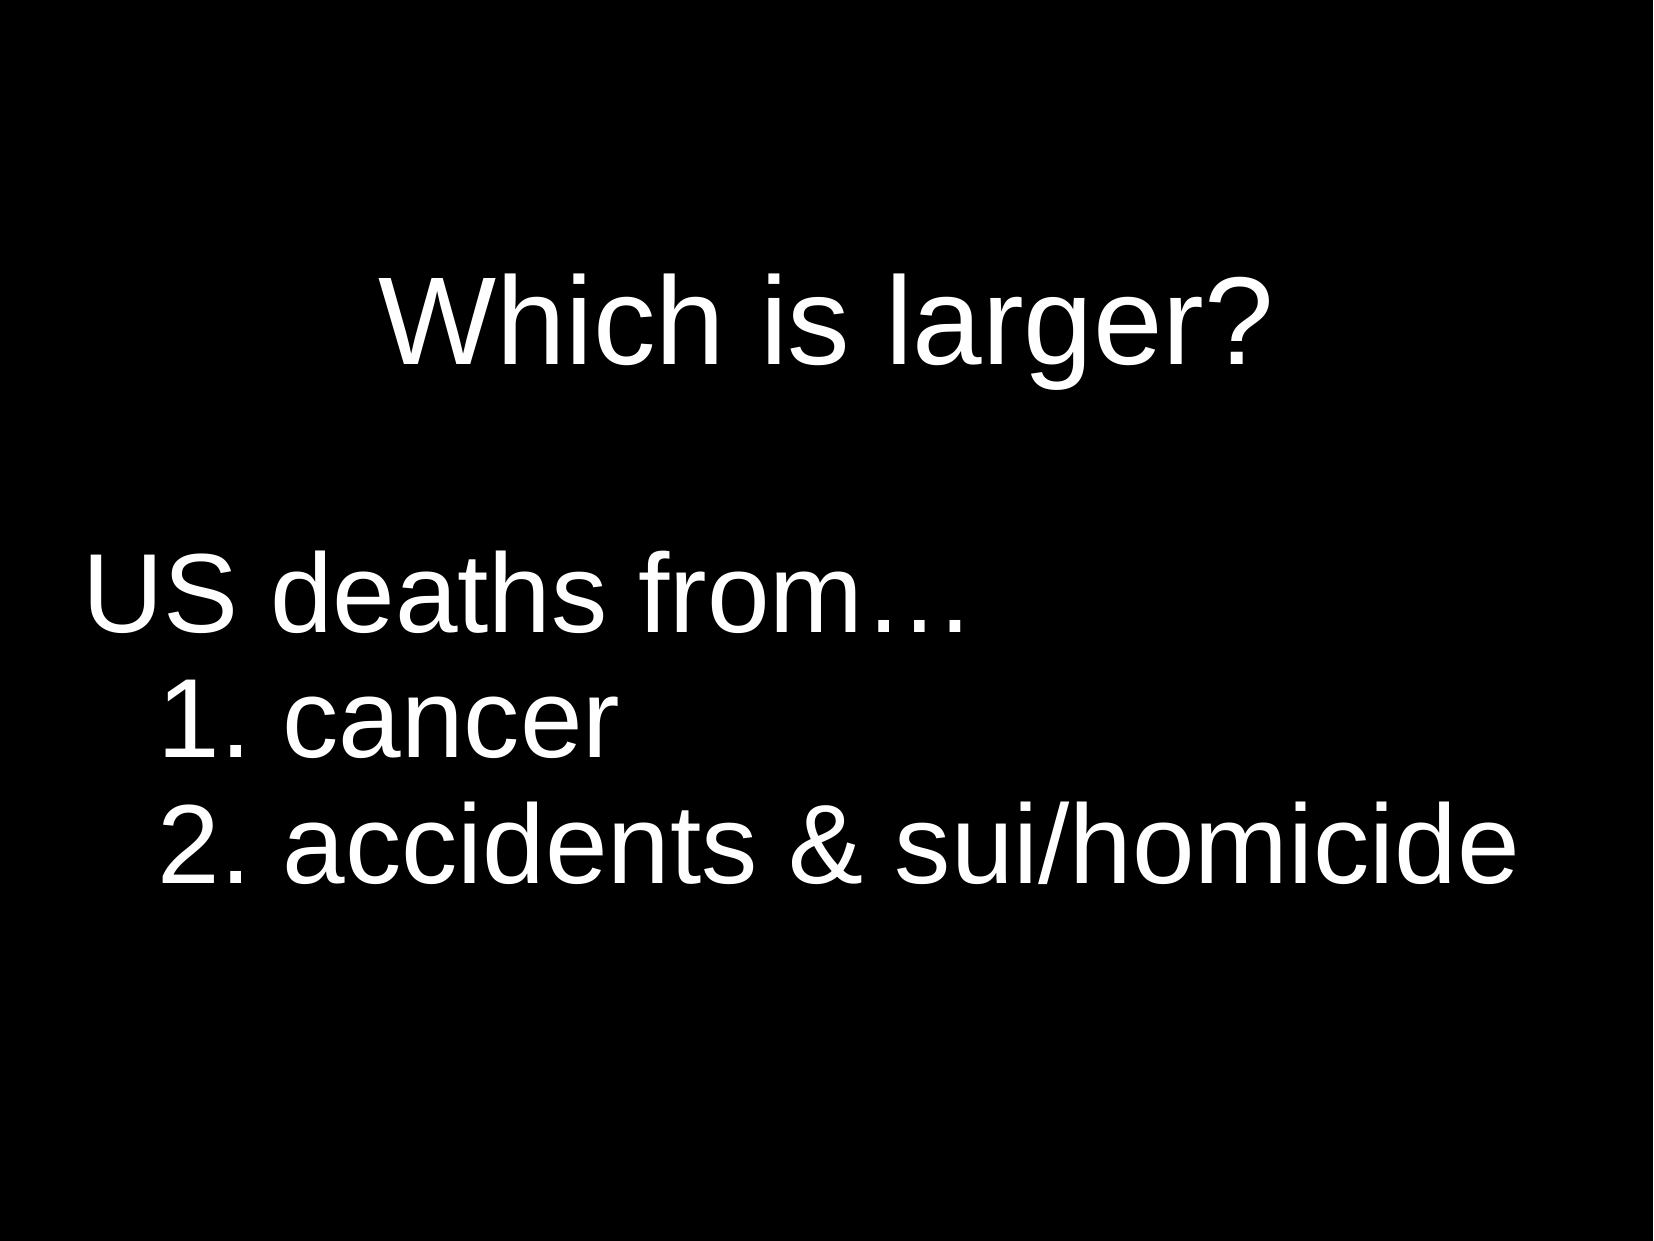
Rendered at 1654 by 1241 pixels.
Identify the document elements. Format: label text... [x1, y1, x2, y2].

subtitle Which is larger? US deaths from… 1. cancer 2. accidents & sui/homicide [82, 56, 1571, 1102]
